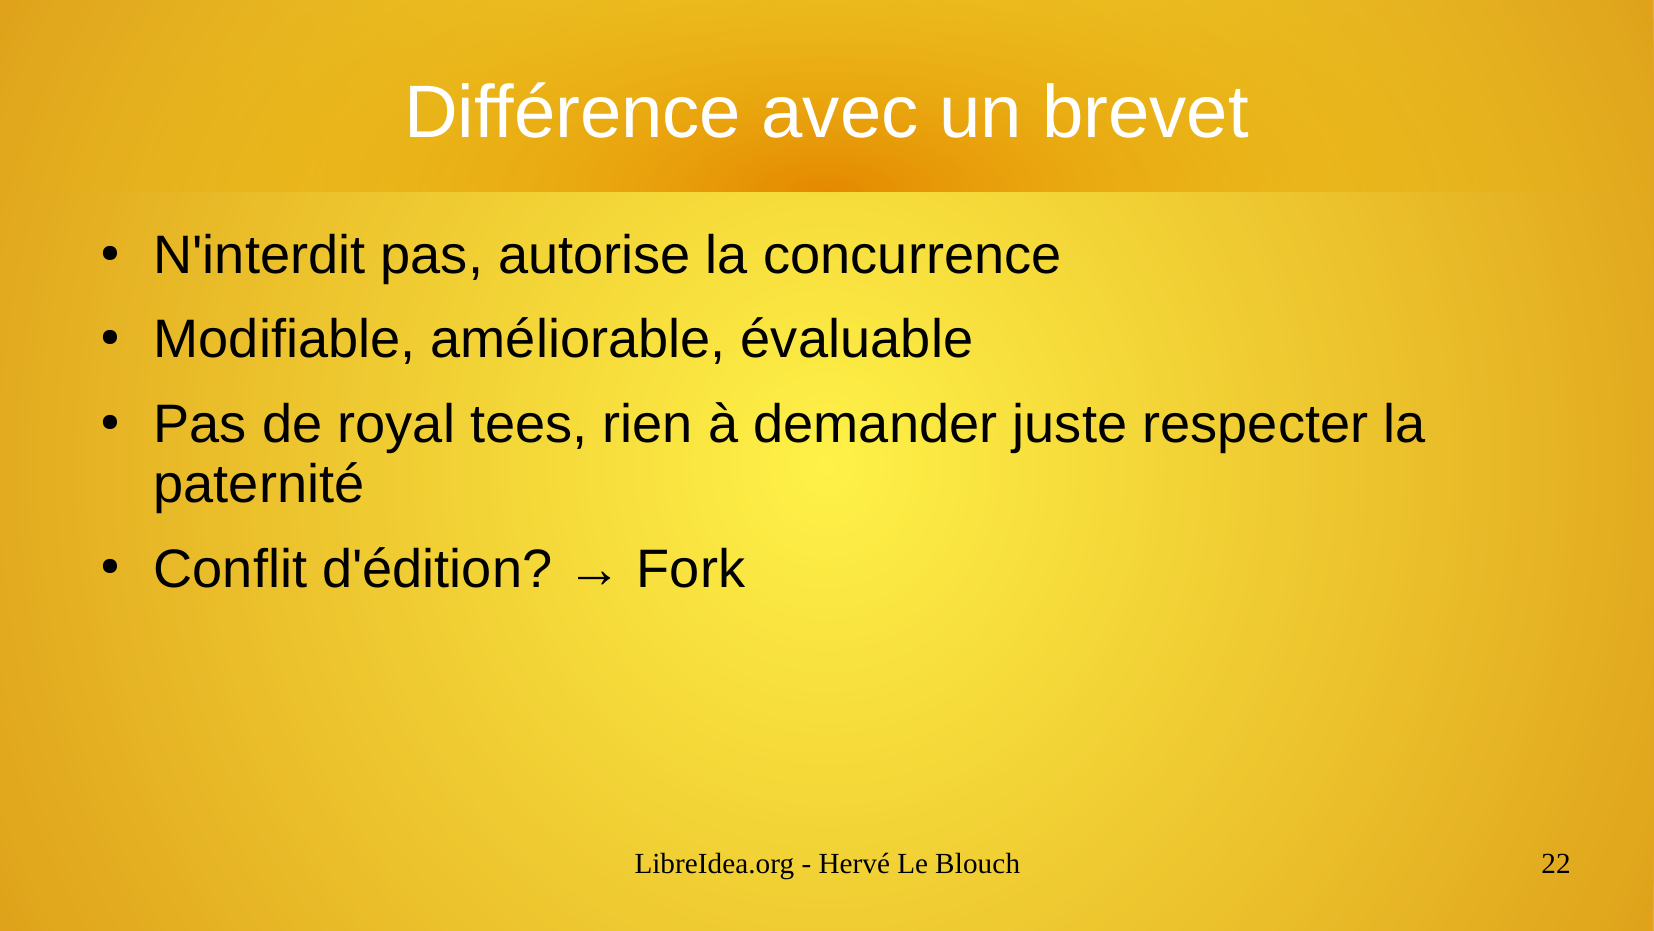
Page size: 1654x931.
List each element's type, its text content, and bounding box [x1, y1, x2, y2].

list N'interdit pas, autorise la concurrence Modifiable, améliorable, évaluable Pas de royal tees, rien à demander juste respecter la paternité Conflit d'édition? → Fork [82, 224, 1571, 764]
title Différence avec un brevet [82, 35, 1571, 189]
